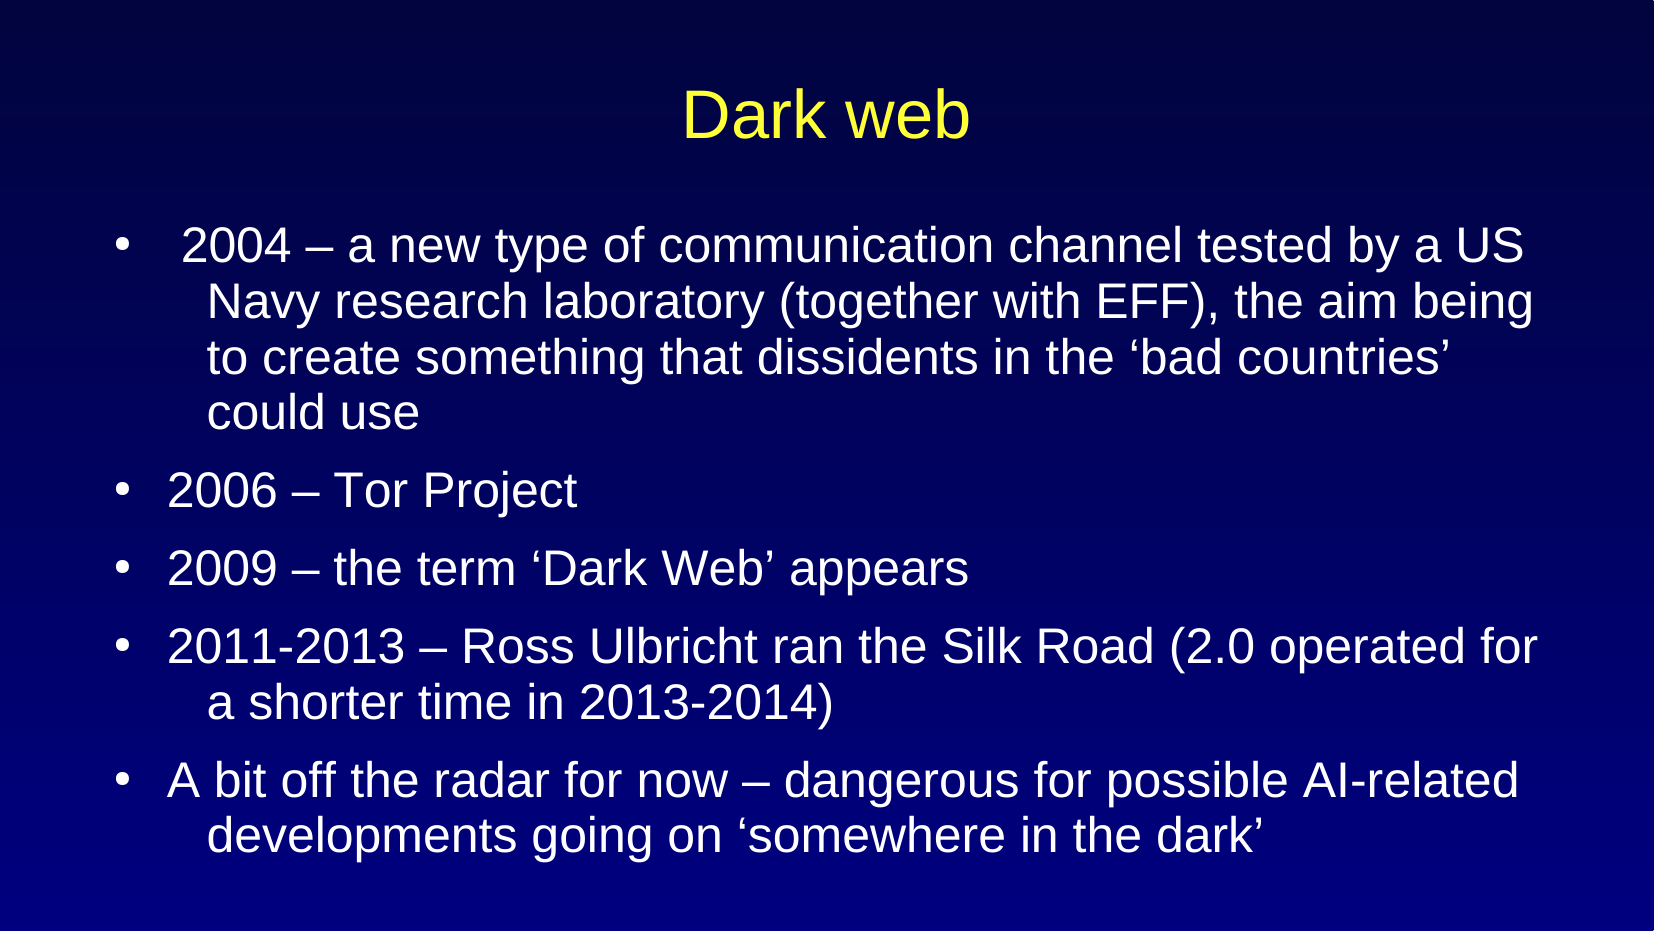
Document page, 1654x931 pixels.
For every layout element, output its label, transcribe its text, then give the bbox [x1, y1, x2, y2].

title Dark web [82, 37, 1571, 193]
list 2004 – a new type of communication channel tested by a US Navy research laboratory (together with EFF), the aim being to create something that dissidents in the ‘bad countries’ could use 2006 – Tor Project 2009 – the term ‘Dark Web’ appears 2011-2013 – Ross Ulbricht ran the Silk Road (2.0 operated for a shorter time in 2013-2014) A bit off the radar for now – dangerous for possible AI-related developments going on ‘somewhere in the dark’ [82, 217, 1571, 864]
